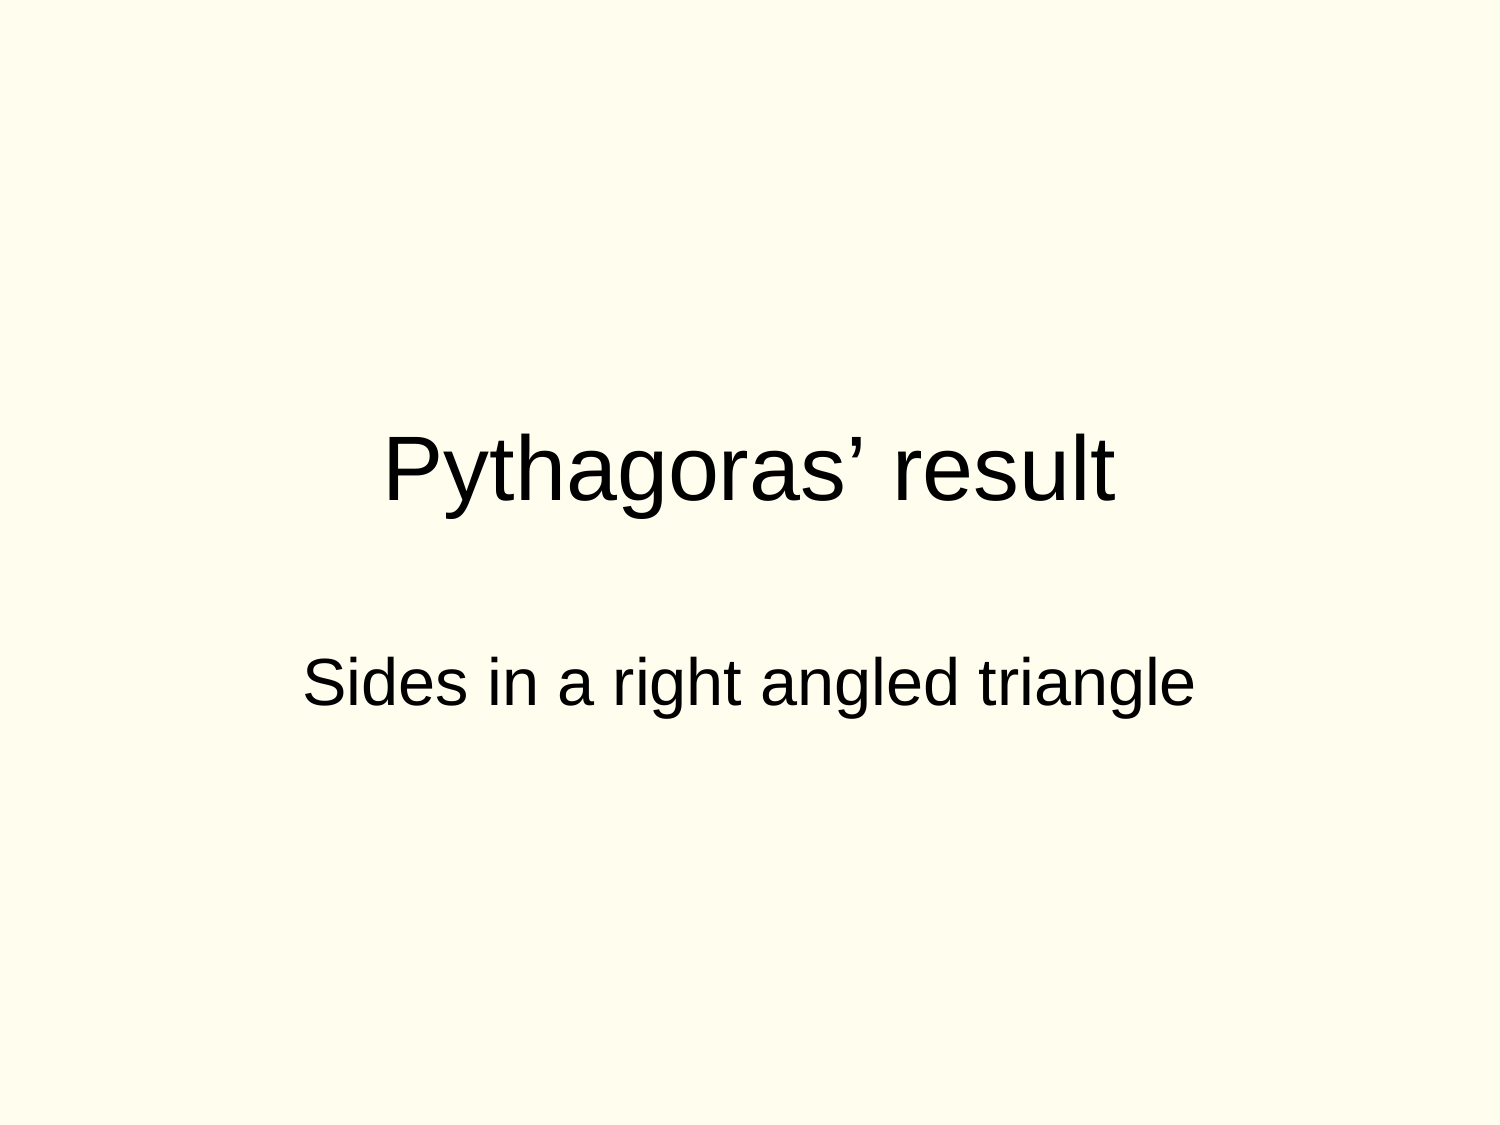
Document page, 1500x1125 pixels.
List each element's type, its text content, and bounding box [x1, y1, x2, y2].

subtitle Sides in a right angled triangle [225, 637, 1276, 926]
title Pythagoras’ result [112, 374, 1388, 563]
